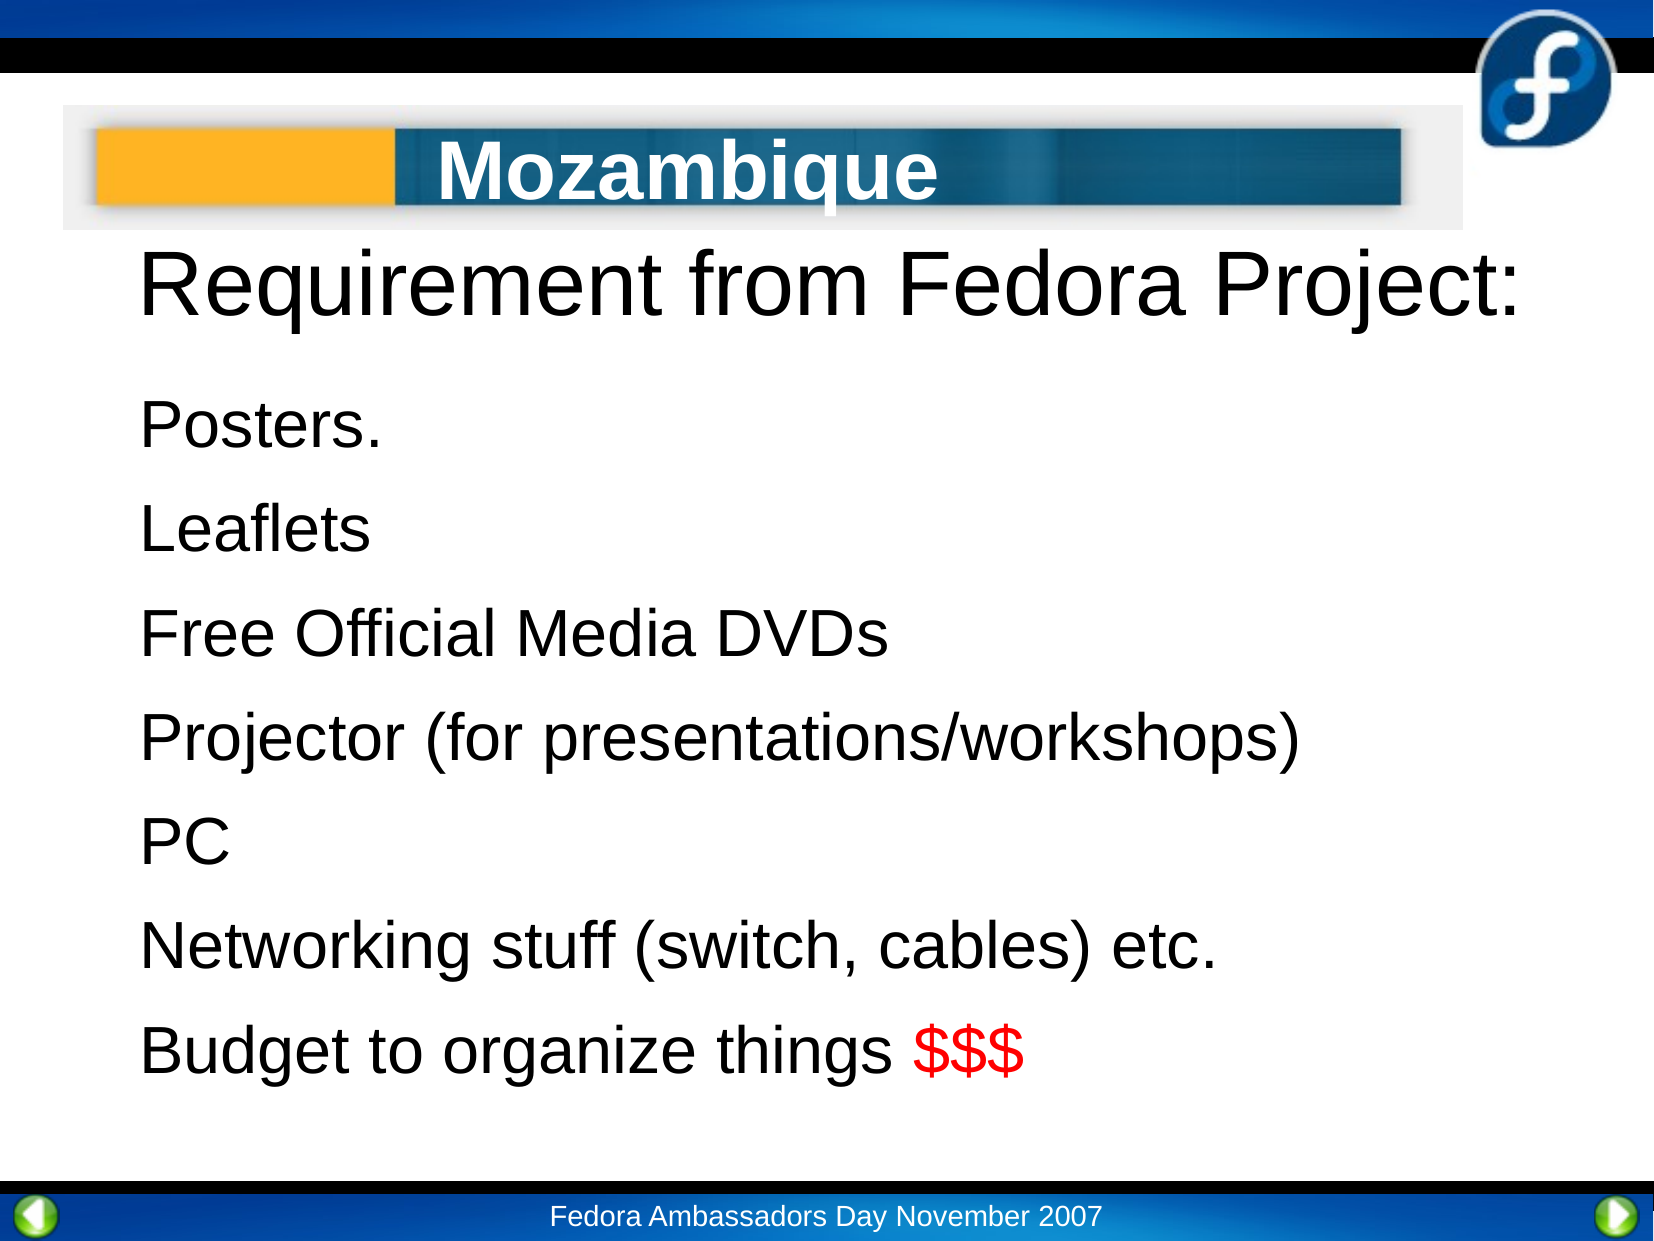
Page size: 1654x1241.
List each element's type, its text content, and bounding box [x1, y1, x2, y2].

picture [1058, 1208, 1066, 1220]
title Requirement from Fedora Project: [125, 187, 1538, 380]
list Posters. Leaflets Free Official Media DVDs Projector (for presentations/workshops) PC Networking stuff (switch, cables) etc. Budget to organize things $$$ [121, 387, 1561, 1183]
picture [1074, 1208, 1082, 1223]
picture [1008, 1212, 1016, 1217]
picture [0, 0, 1654, 251]
text_box Mozambique [421, 117, 956, 187]
picture [0, 1194, 1654, 1241]
